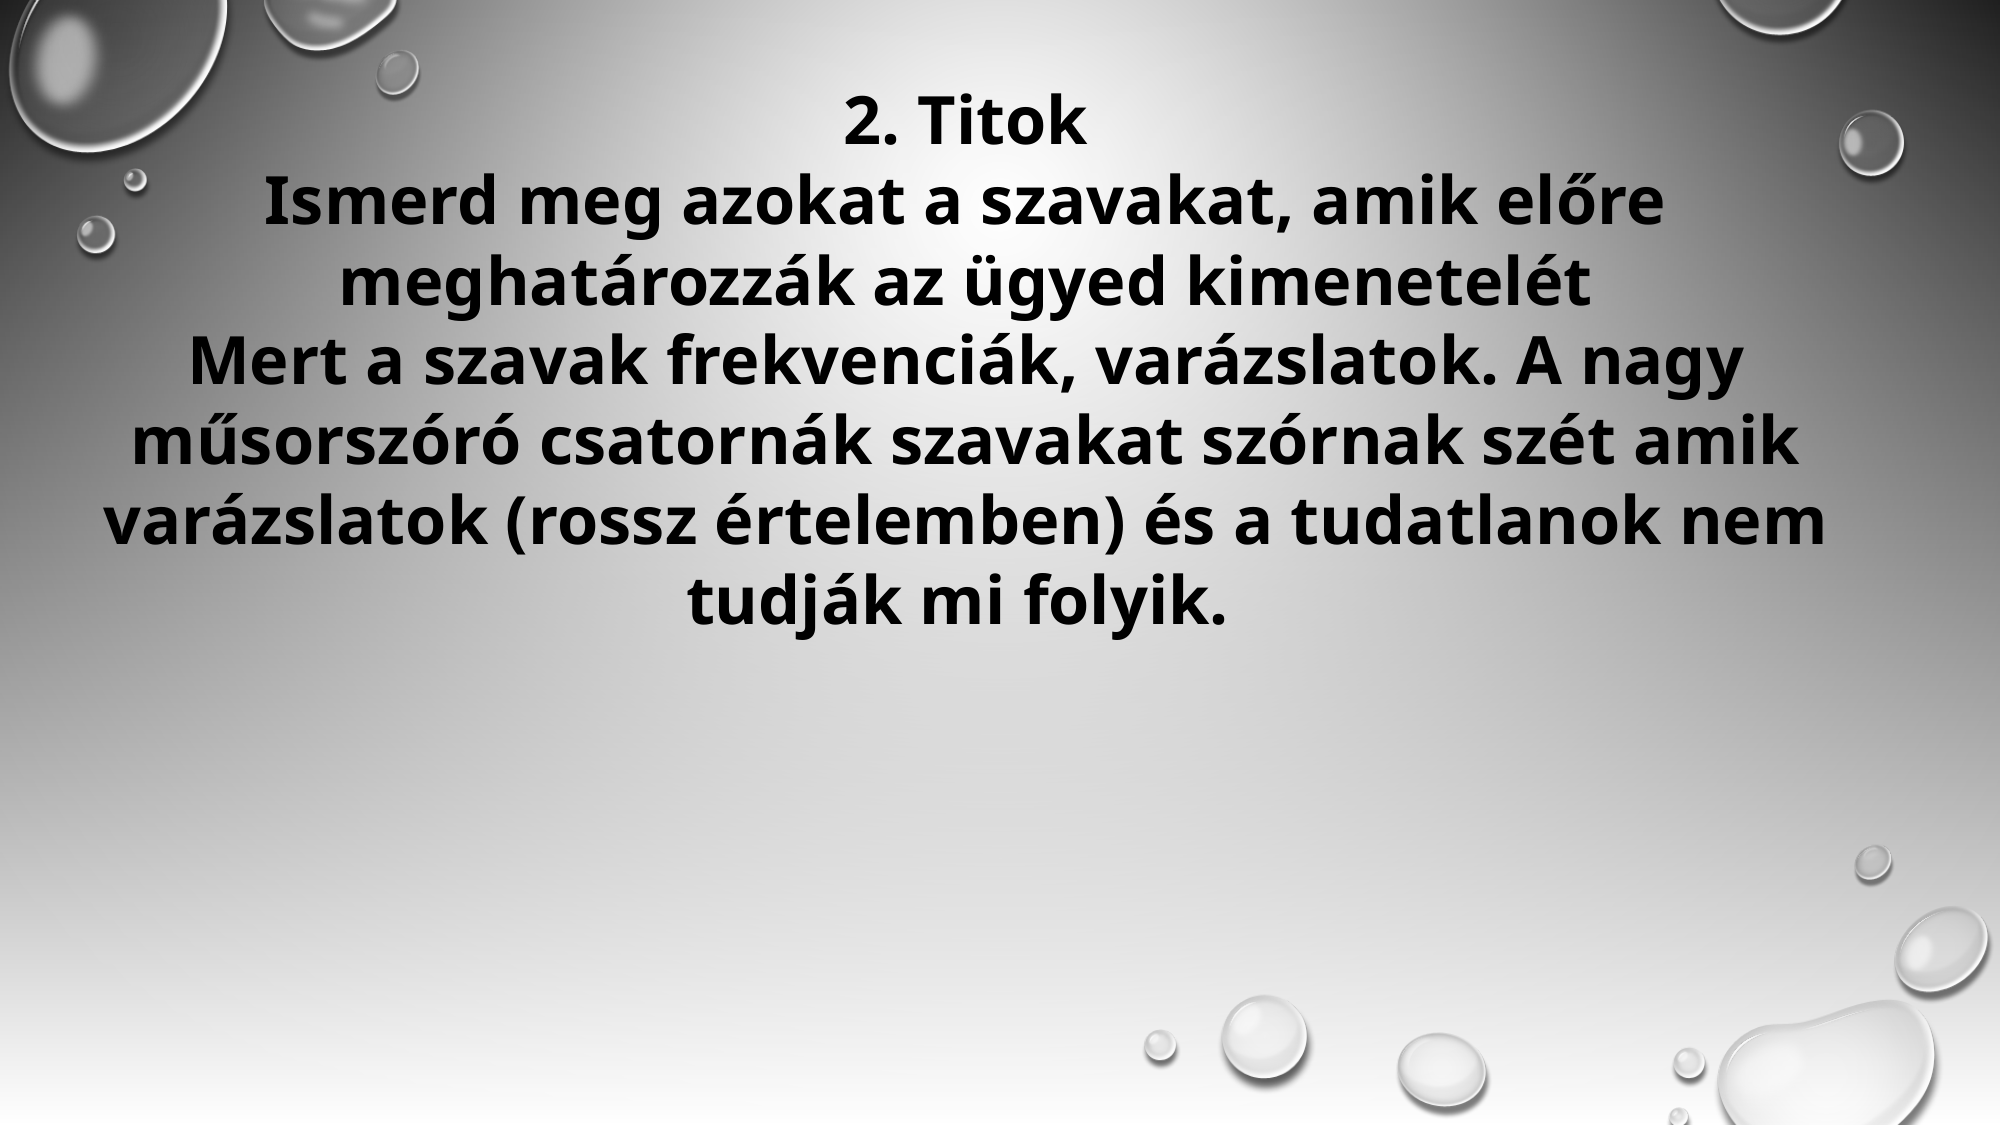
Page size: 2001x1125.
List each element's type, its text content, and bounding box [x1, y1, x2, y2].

picture [0, 0, 2000, 1125]
text_box 2. Titok Ismerd meg azokat a szavakat, amik előre meghatározzák az ügyed kimenetelét Mert a szavak frekvenciák, varázslatok. A nagy műsorszóró csatornák szavakat szórnak szét amik varázslatok (rossz értelemben) és a tudatlanok nem tudják mi folyik. [78, 70, 1854, 691]
